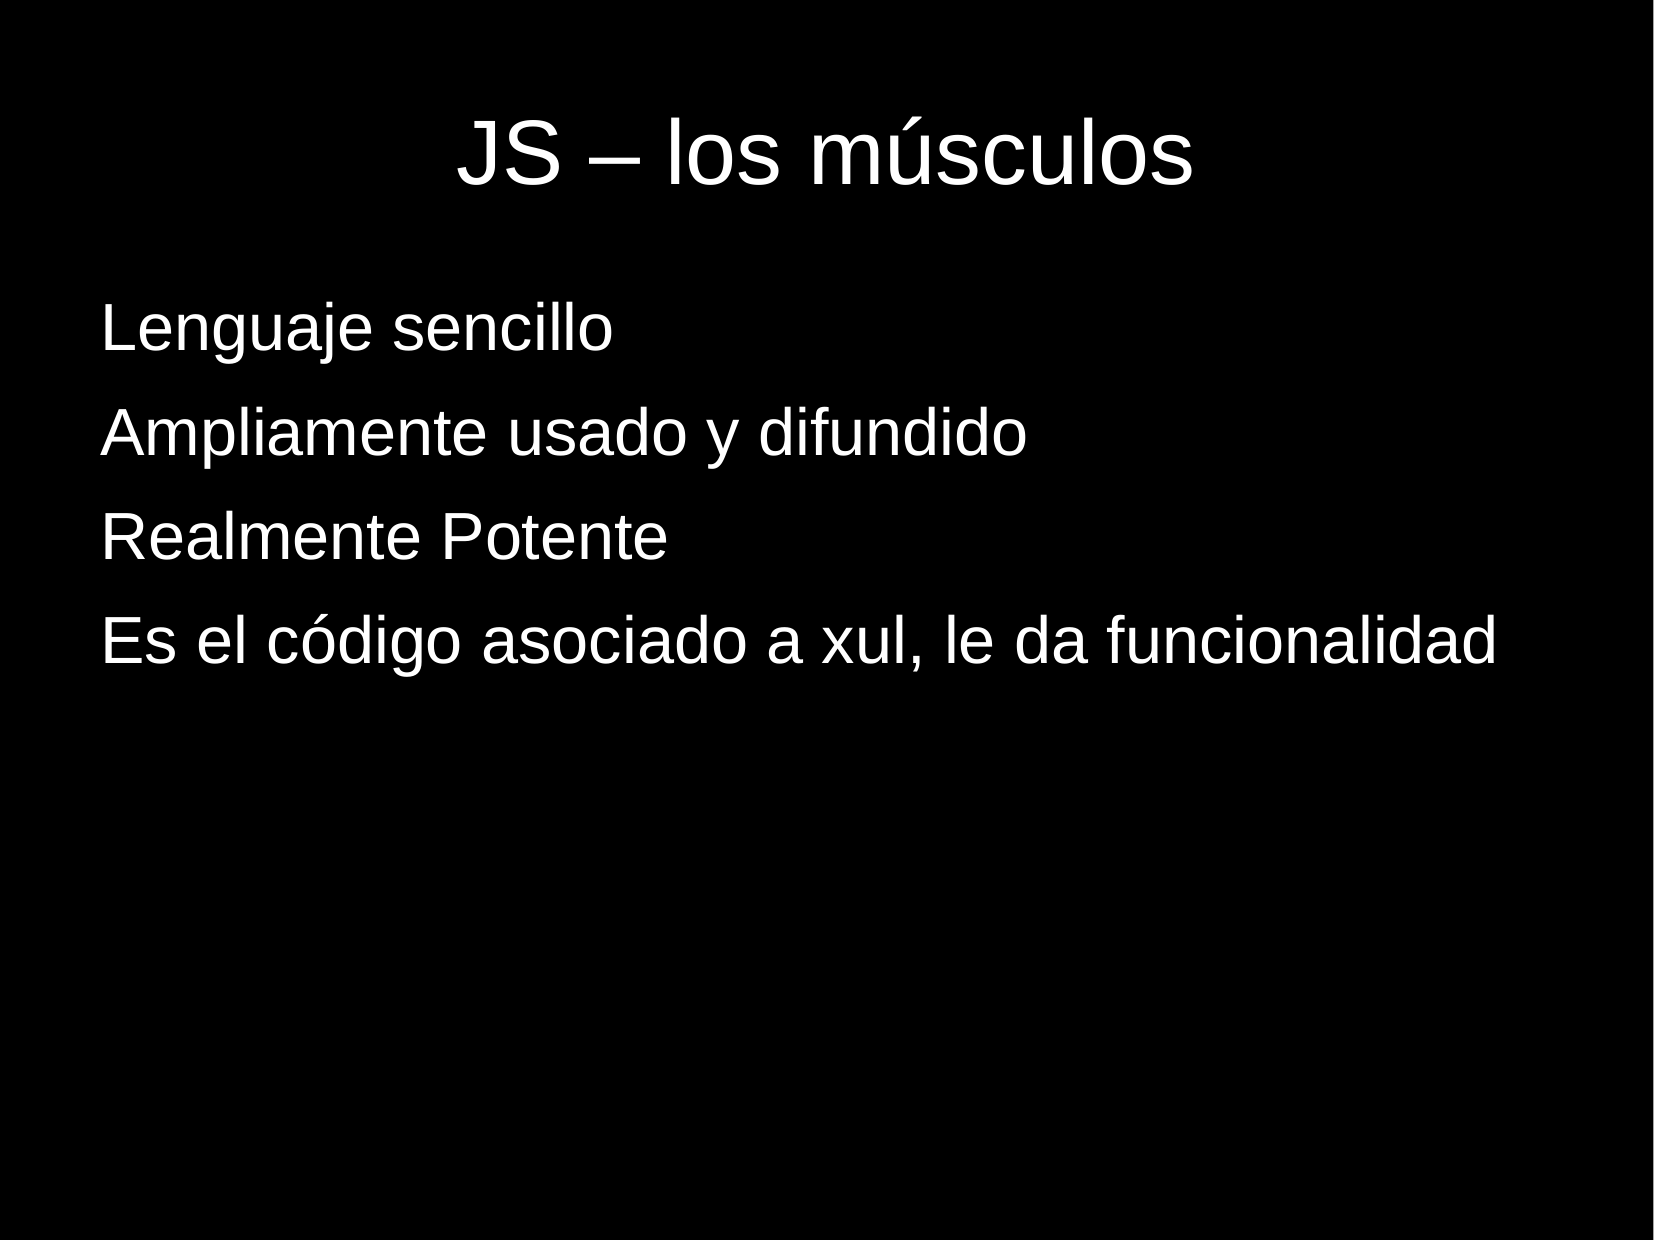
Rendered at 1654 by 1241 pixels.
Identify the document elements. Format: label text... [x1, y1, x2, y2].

list Lenguaje sencillo Ampliamente usado y difundido Realmente Potente Es el código asociado a xul, le da funcionalidad [82, 290, 1571, 1109]
title JS – los músculos [82, 49, 1571, 257]
